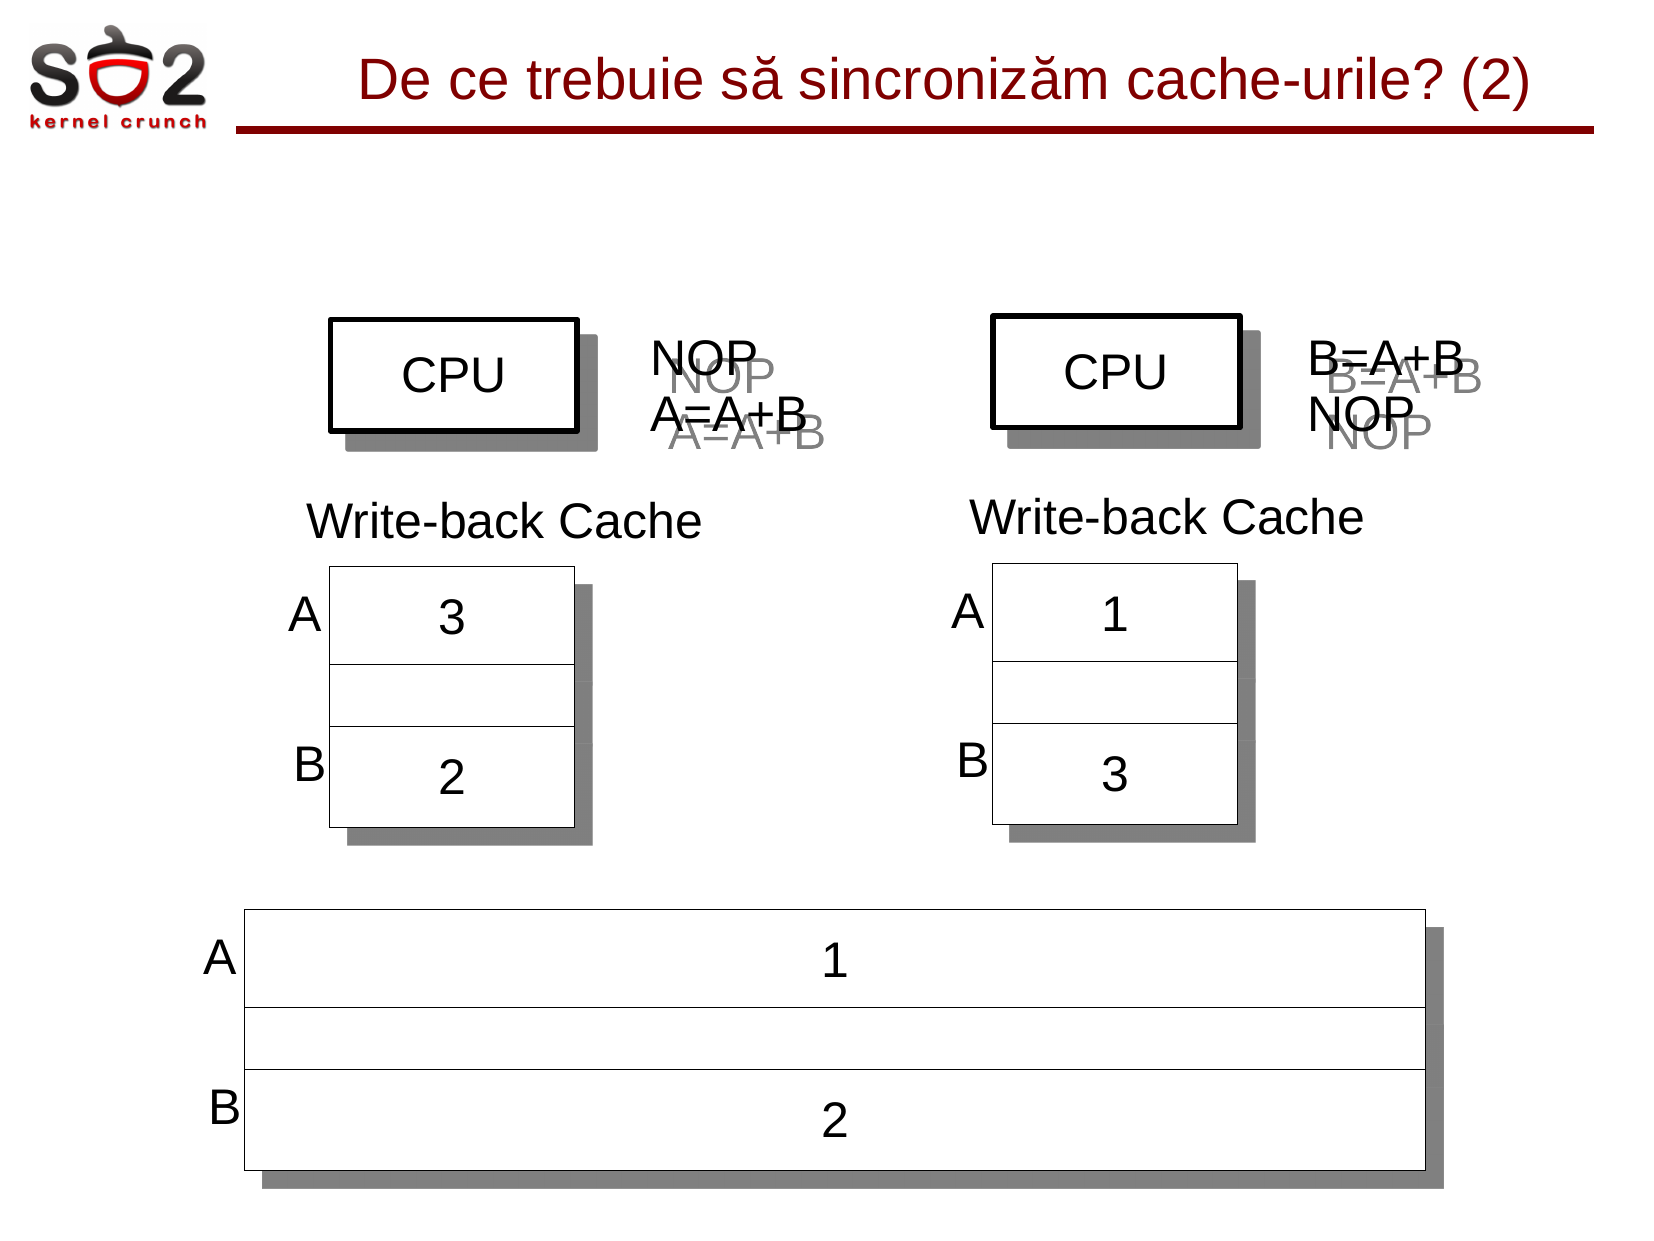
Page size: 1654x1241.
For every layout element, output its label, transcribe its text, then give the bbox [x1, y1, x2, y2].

text_box Write-back Cache [954, 482, 1386, 561]
text_box 2 [244, 1069, 1426, 1171]
text_box 3 [992, 723, 1238, 825]
text_box CPU [993, 316, 1240, 428]
text_box A [188, 921, 244, 1033]
text_box 1 [992, 563, 1238, 661]
text_box [992, 661, 1238, 723]
text_box [244, 1007, 1426, 1069]
text_box NOP A=A+B [635, 322, 830, 473]
text_box B [193, 1071, 244, 1167]
text_box 1 [244, 909, 1426, 1007]
text_box 3 [329, 566, 575, 664]
text_box 2 [329, 726, 575, 828]
title De ce trebuie să sincronizăm cache-urile? (2) [121, 11, 1534, 148]
picture [29, 23, 121, 130]
text_box Write-back Cache [291, 485, 723, 564]
text_box A [936, 575, 992, 687]
text_box B=A+B NOP [1292, 322, 1484, 473]
text_box CPU [330, 319, 578, 431]
text_box [329, 664, 575, 726]
text_box A [273, 578, 329, 690]
text_box B [941, 725, 992, 821]
text_box B [278, 728, 329, 824]
